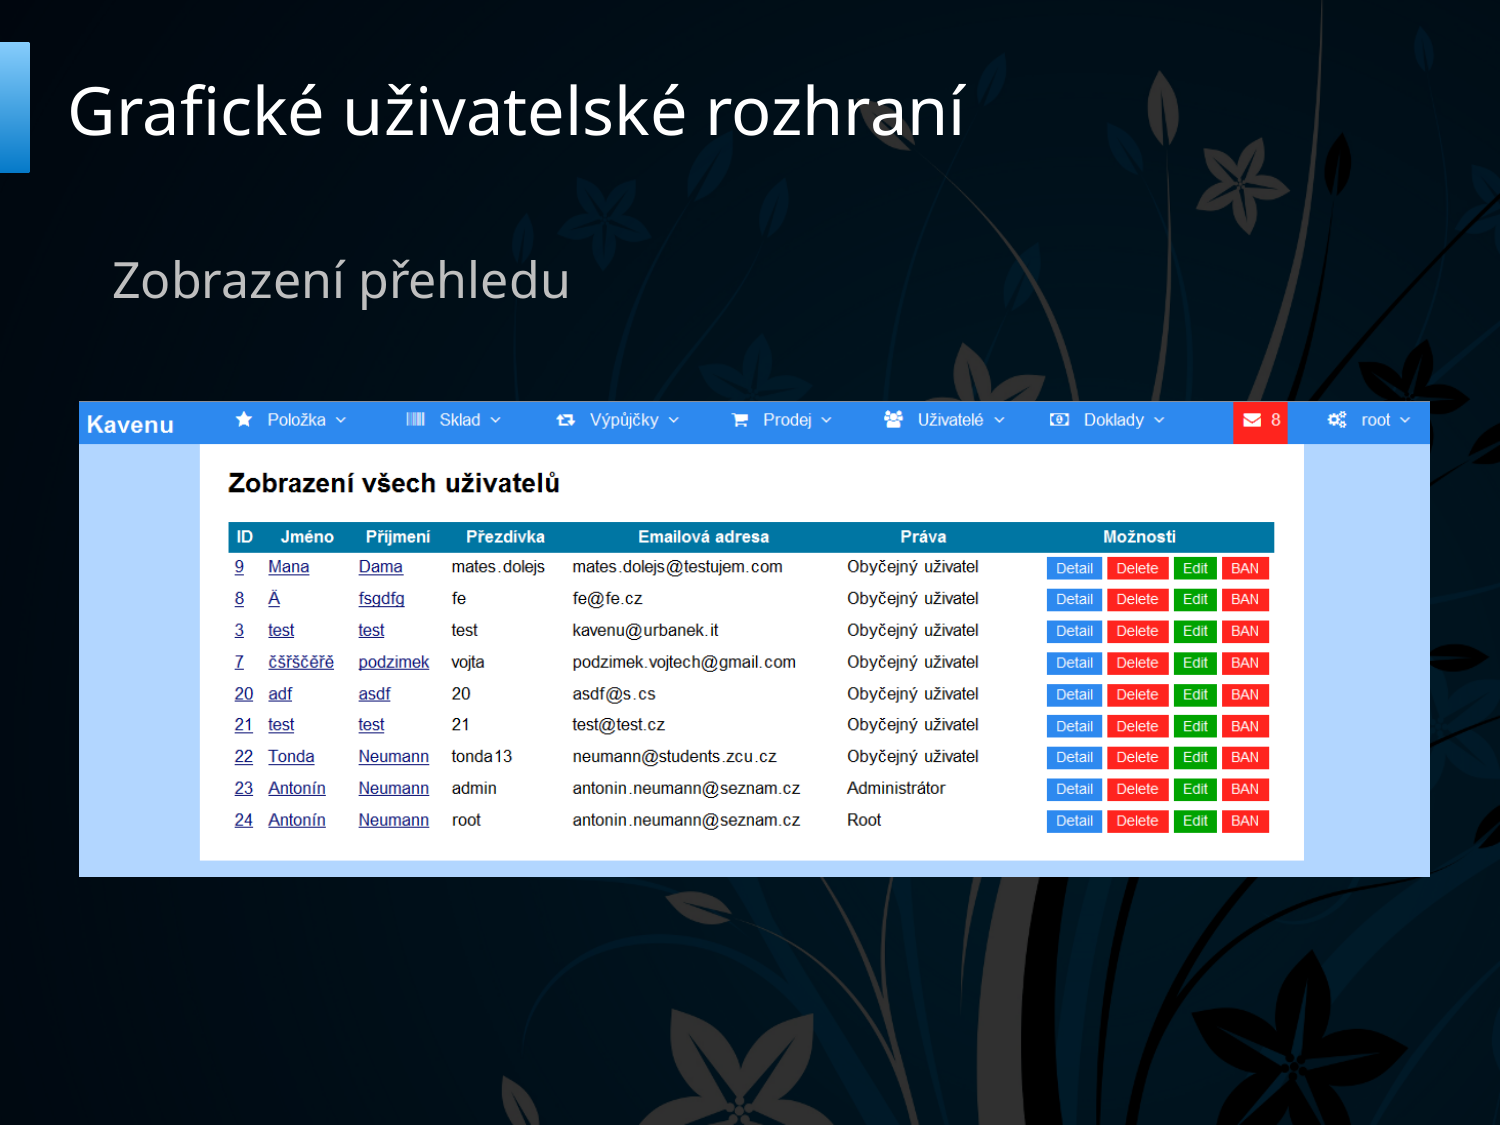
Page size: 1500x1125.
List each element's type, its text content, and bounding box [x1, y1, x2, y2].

picture [79, 401, 1430, 877]
title Grafické uživatelské rozhraní [53, 45, 1404, 173]
list [69, 243, 1420, 1052]
text_box Zobrazení přehledu [70, 248, 1158, 319]
